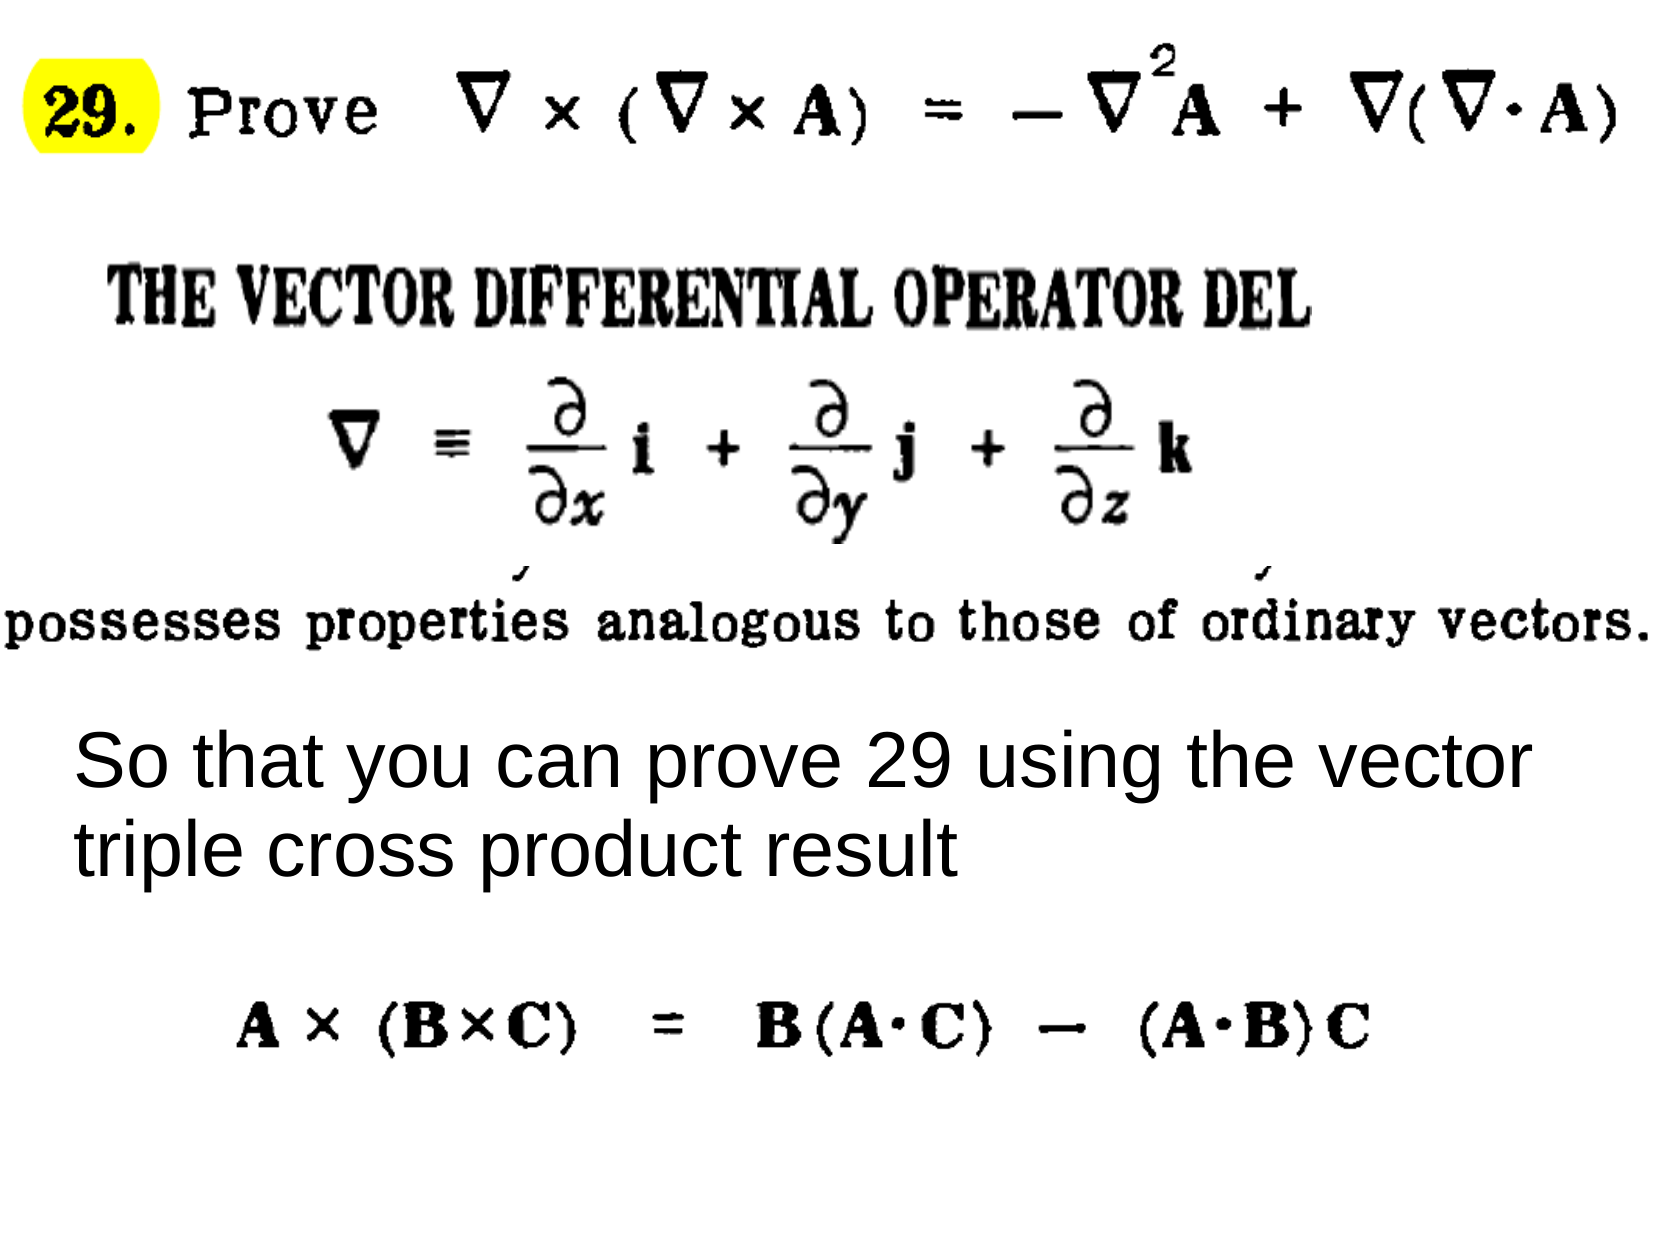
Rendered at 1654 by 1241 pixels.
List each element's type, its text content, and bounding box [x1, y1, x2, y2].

picture [0, 566, 1654, 662]
text_box So that you can prove 29 using the vector triple cross product result [59, 708, 1630, 922]
picture [106, 203, 1312, 544]
picture [212, 956, 1408, 1087]
picture [16, 23, 1630, 180]
